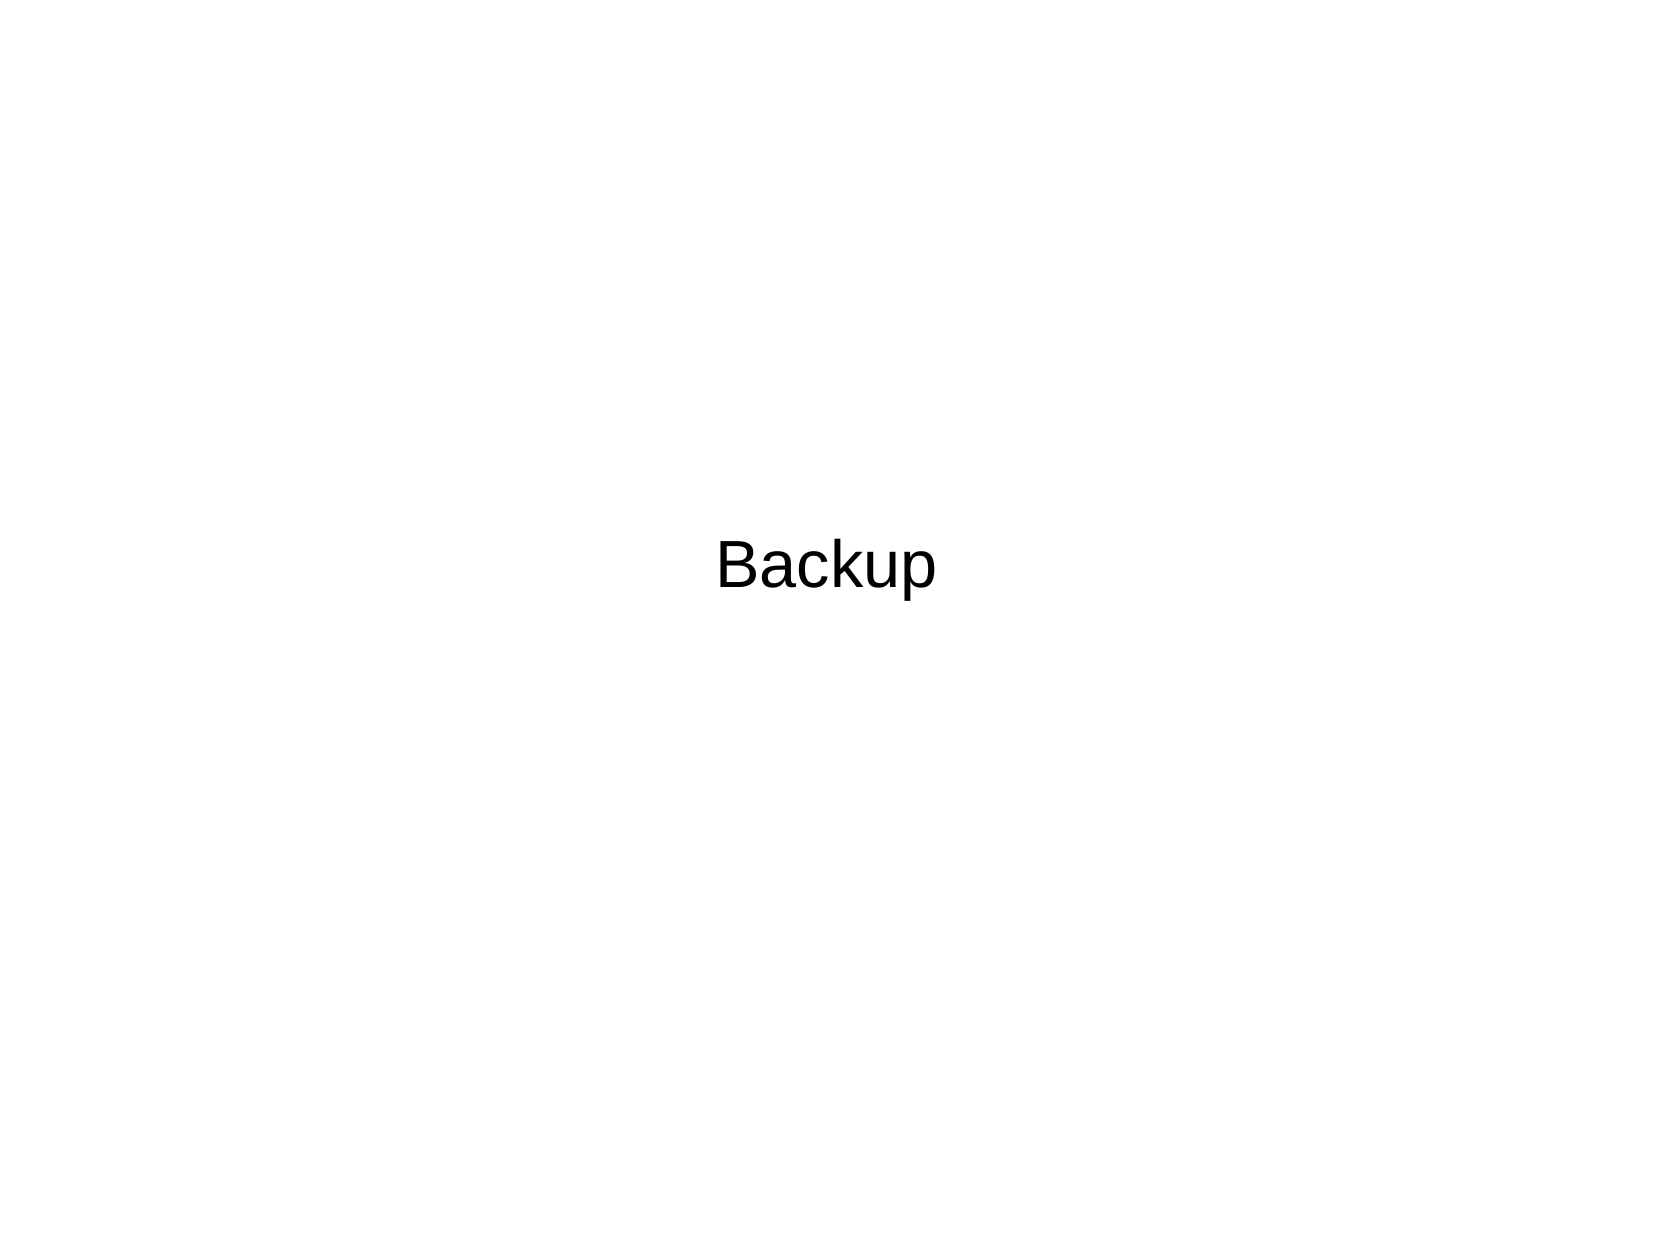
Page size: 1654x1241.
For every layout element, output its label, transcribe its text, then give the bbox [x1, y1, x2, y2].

subtitle Backup [82, 19, 1571, 1109]
